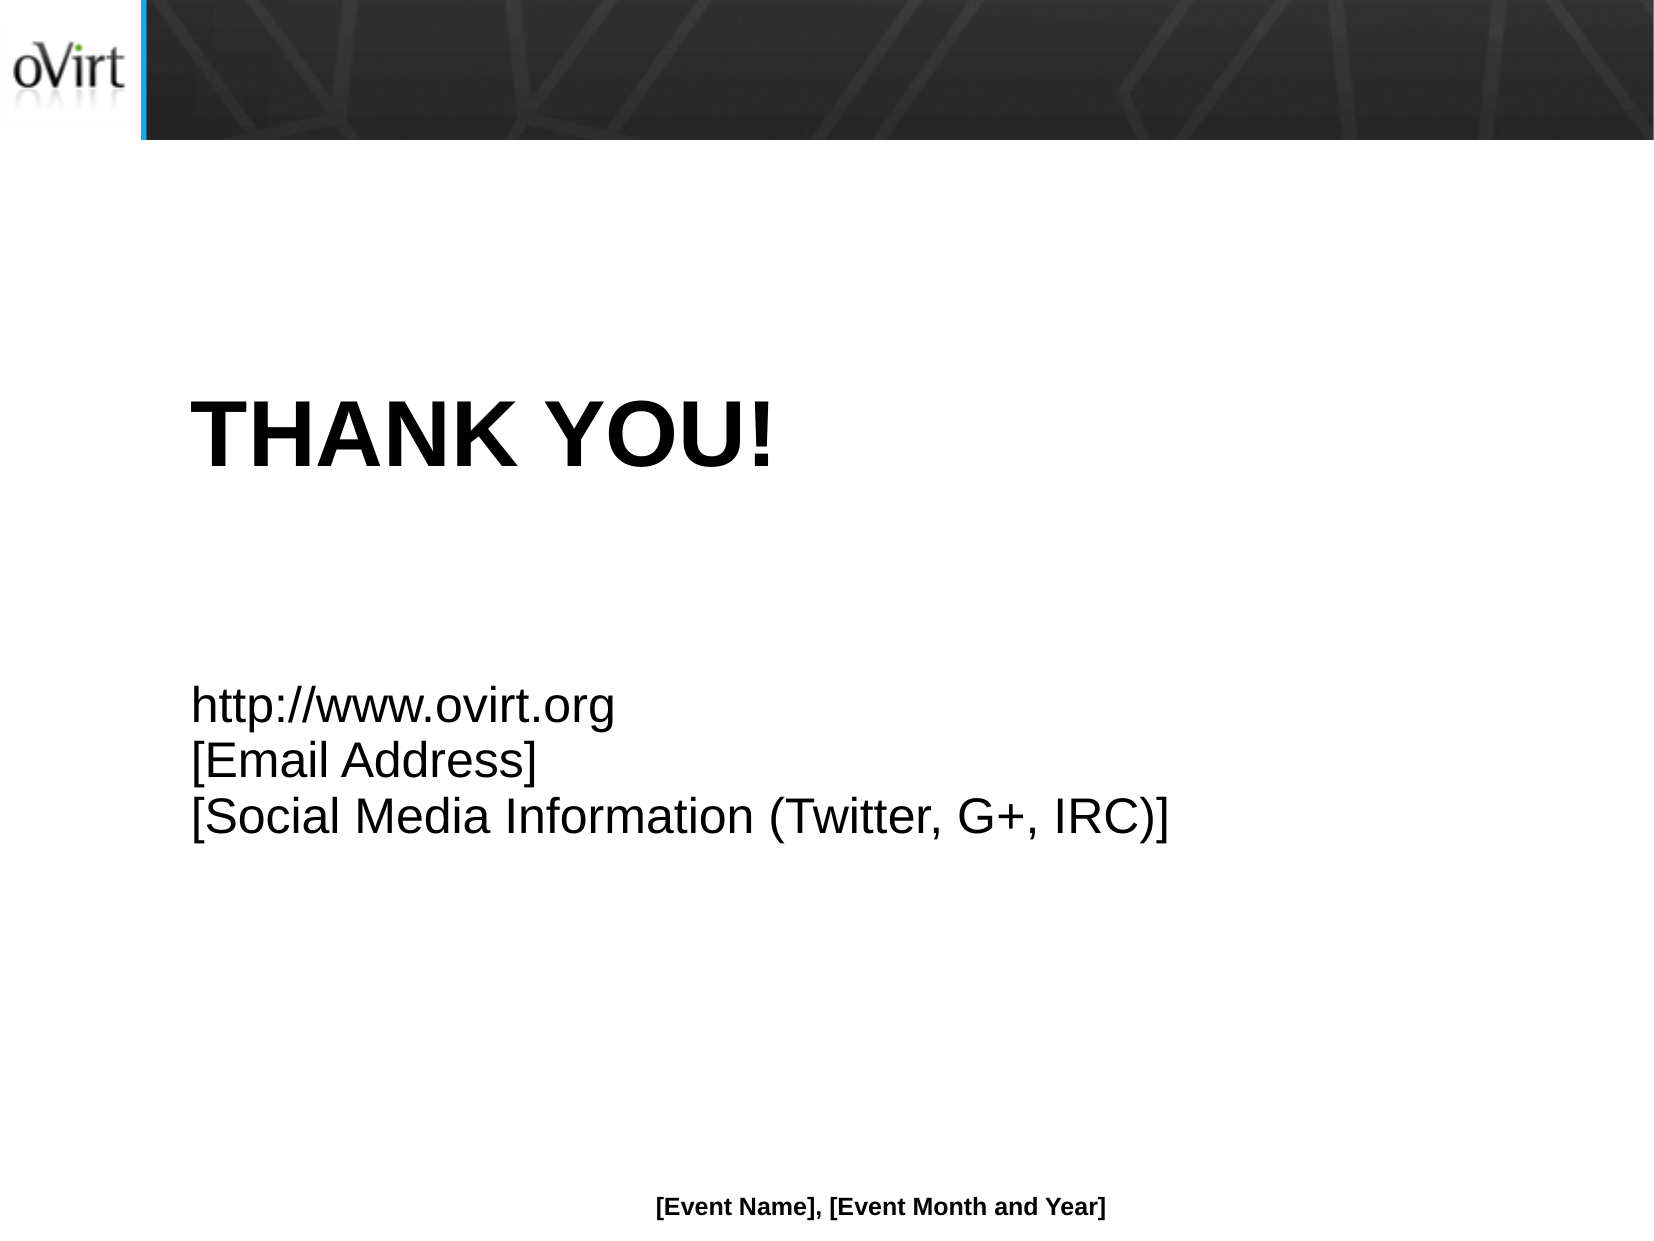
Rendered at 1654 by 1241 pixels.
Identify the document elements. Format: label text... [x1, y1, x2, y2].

picture [0, 0, 1654, 140]
text_box THANK YOU! [175, 374, 1549, 510]
text_box http://www.ovirt.org [Email Address] [Social Media Information (Twitter, G+, IRC)] [176, 669, 1549, 852]
